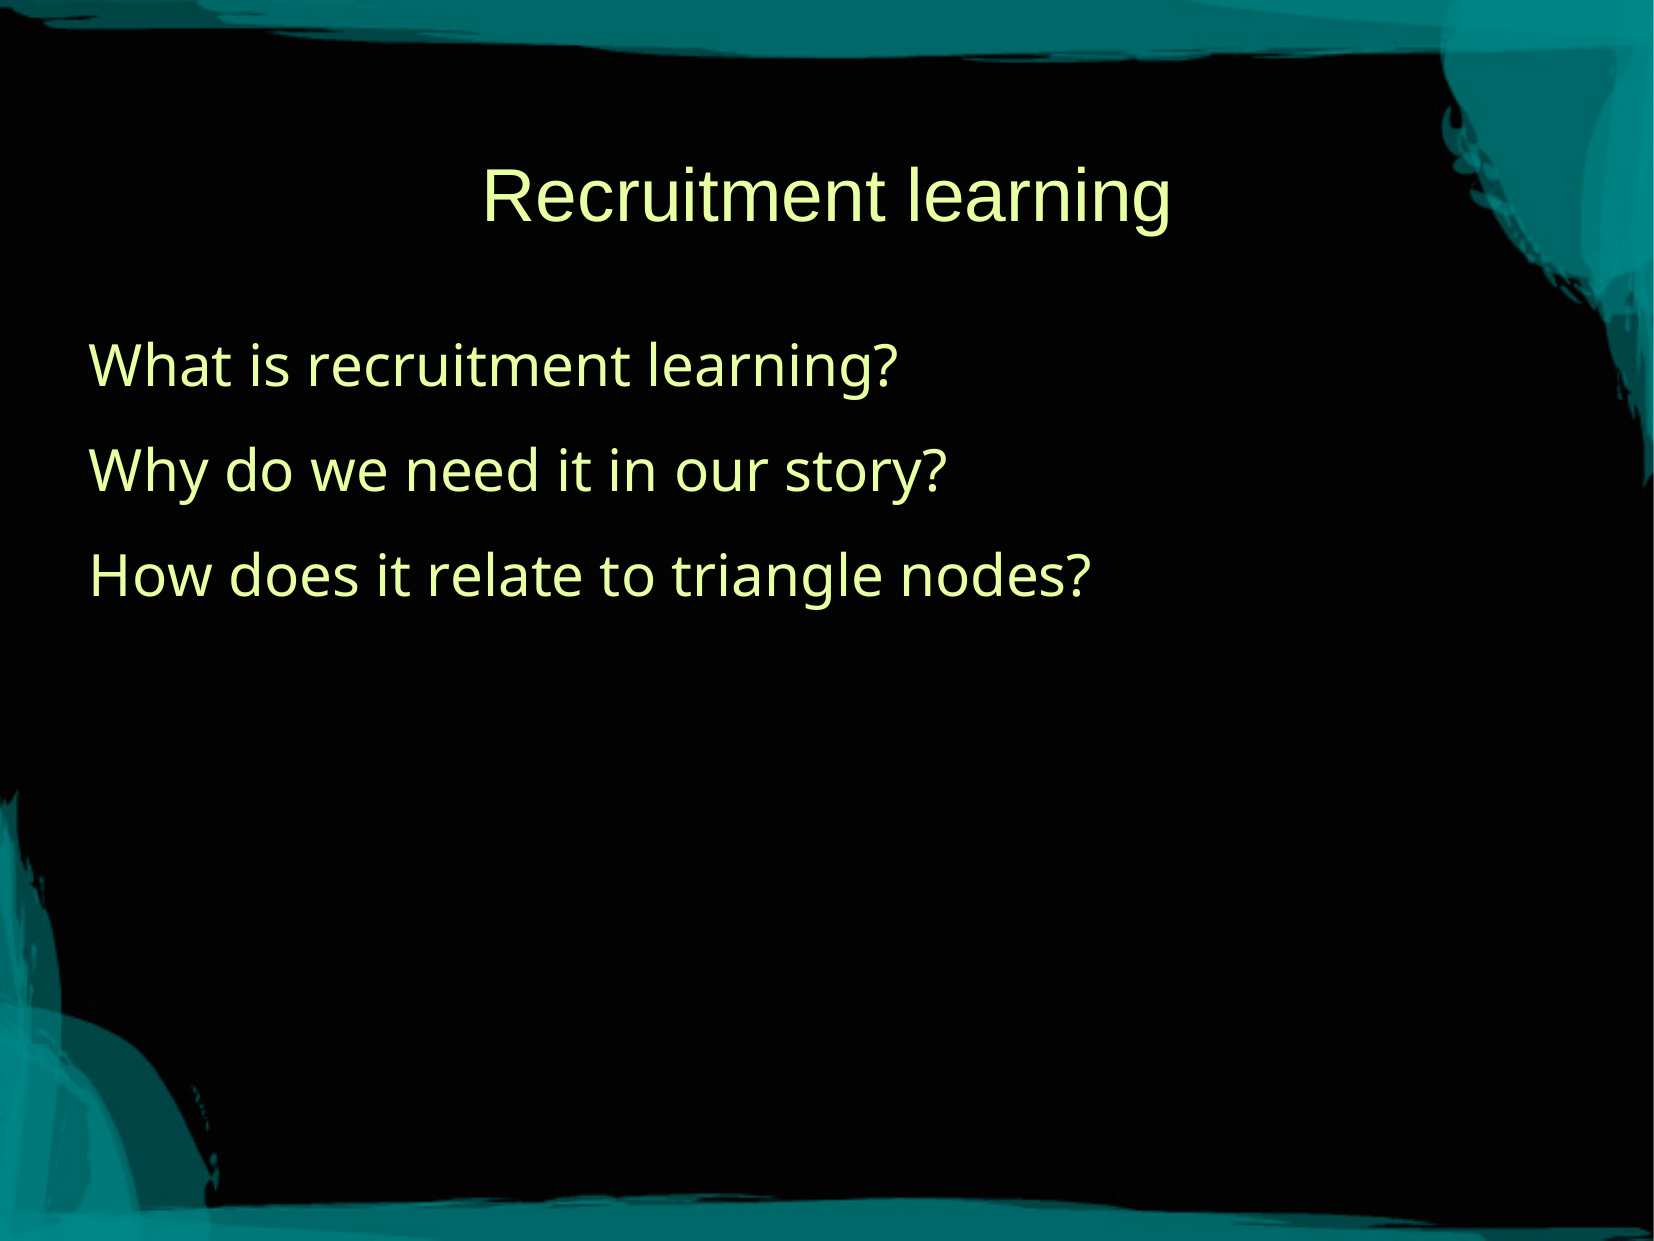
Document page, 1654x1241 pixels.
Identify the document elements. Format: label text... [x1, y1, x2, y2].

list What is recruitment learning? Why do we need it in our story? How does it relate to triangle nodes? [88, 324, 1578, 1144]
title Recruitment learning [276, 25, 1380, 324]
picture [0, 0, 1654, 1241]
